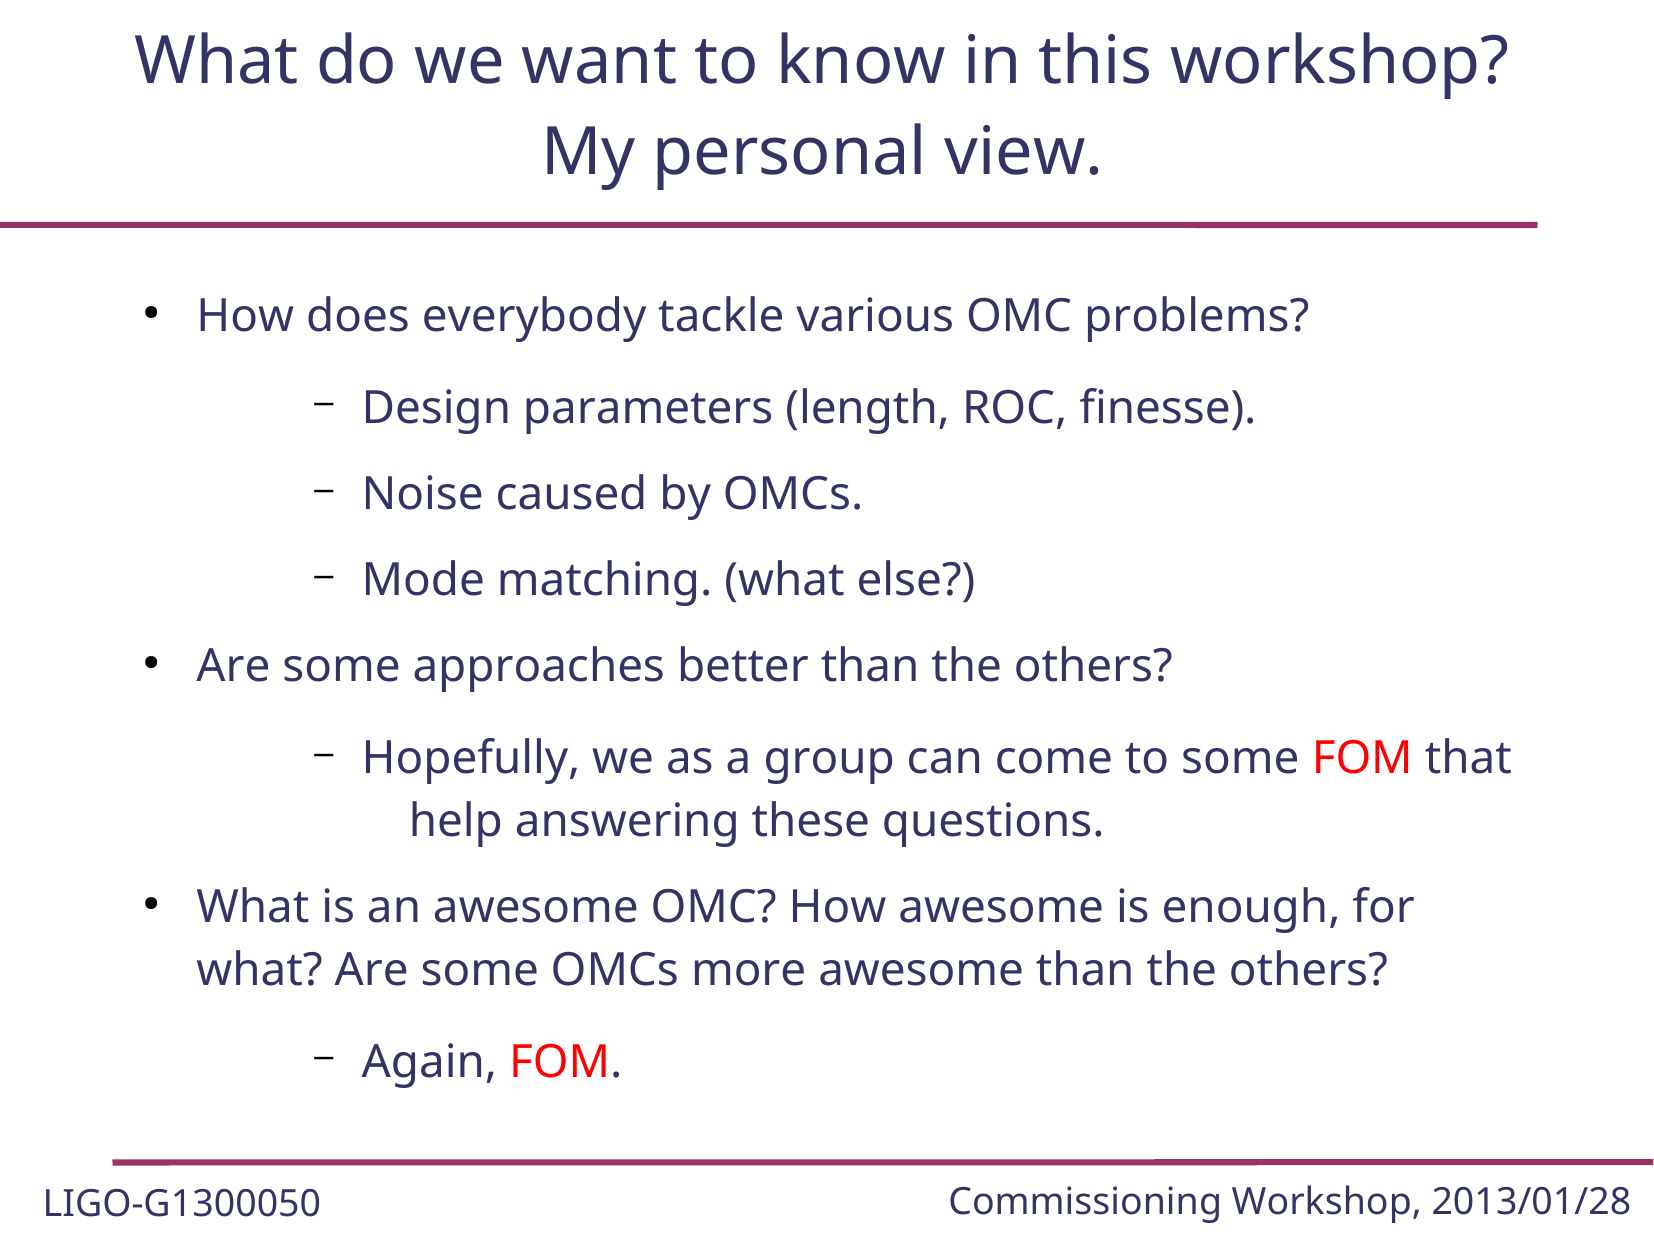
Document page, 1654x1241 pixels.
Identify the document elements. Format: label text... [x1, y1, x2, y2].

title What do we want to know in this workshop? My personal view. [111, 0, 1534, 249]
list How does everybody tackle various OMC problems? Design parameters (length, ROC, finesse). Noise caused by OMCs. Mode matching. (what else?) Are some approaches better than the others? Hopefully, we as a group can come to some FOM that help answering these questions. What is an awesome OMC? How awesome is enough, for what? Are some OMCs more awesome than the others? Again, FOM. [125, 282, 1538, 1061]
